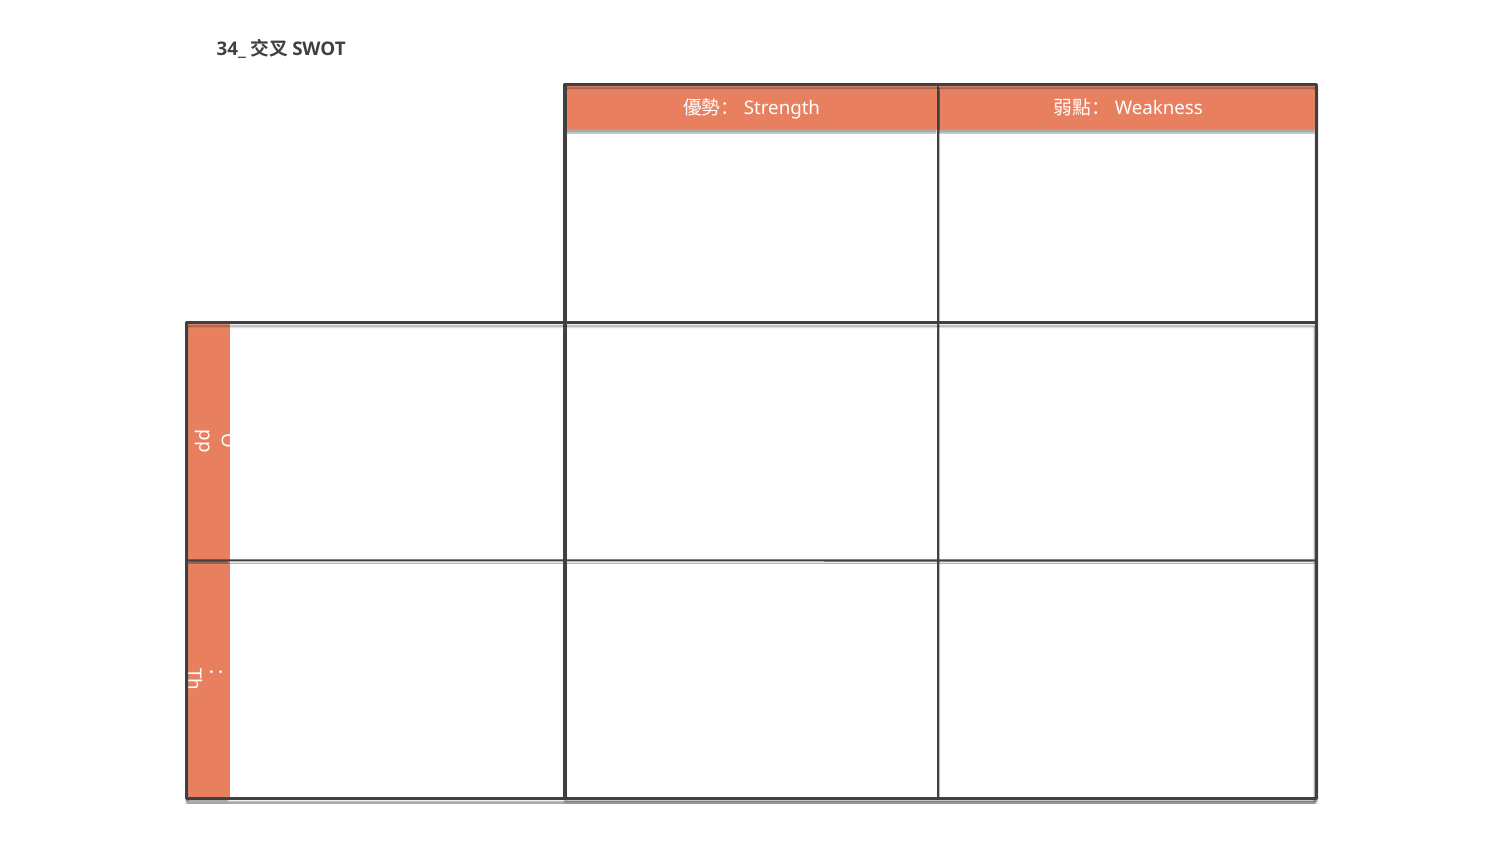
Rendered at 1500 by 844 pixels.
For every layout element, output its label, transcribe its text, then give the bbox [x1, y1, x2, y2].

text_box 威脅：Threat [190, 595, 234, 764]
text_box 威脅：Threat [180, 595, 185, 764]
text_box [189, 764, 230, 797]
text_box 34_交叉SWOT [201, 29, 361, 67]
text_box [189, 328, 230, 332]
text_box [189, 551, 230, 559]
text_box 優勢：Strength [668, 91, 835, 126]
text_box [939, 87, 1315, 130]
text_box 弱點：Weakness [1039, 91, 1218, 126]
text_box 機會：Opportunity [180, 446, 185, 551]
text_box [189, 563, 230, 595]
text_box [567, 90, 937, 130]
text_box 機會：Opportunity [180, 332, 185, 433]
text_box 機會：Opportunity [190, 332, 234, 551]
